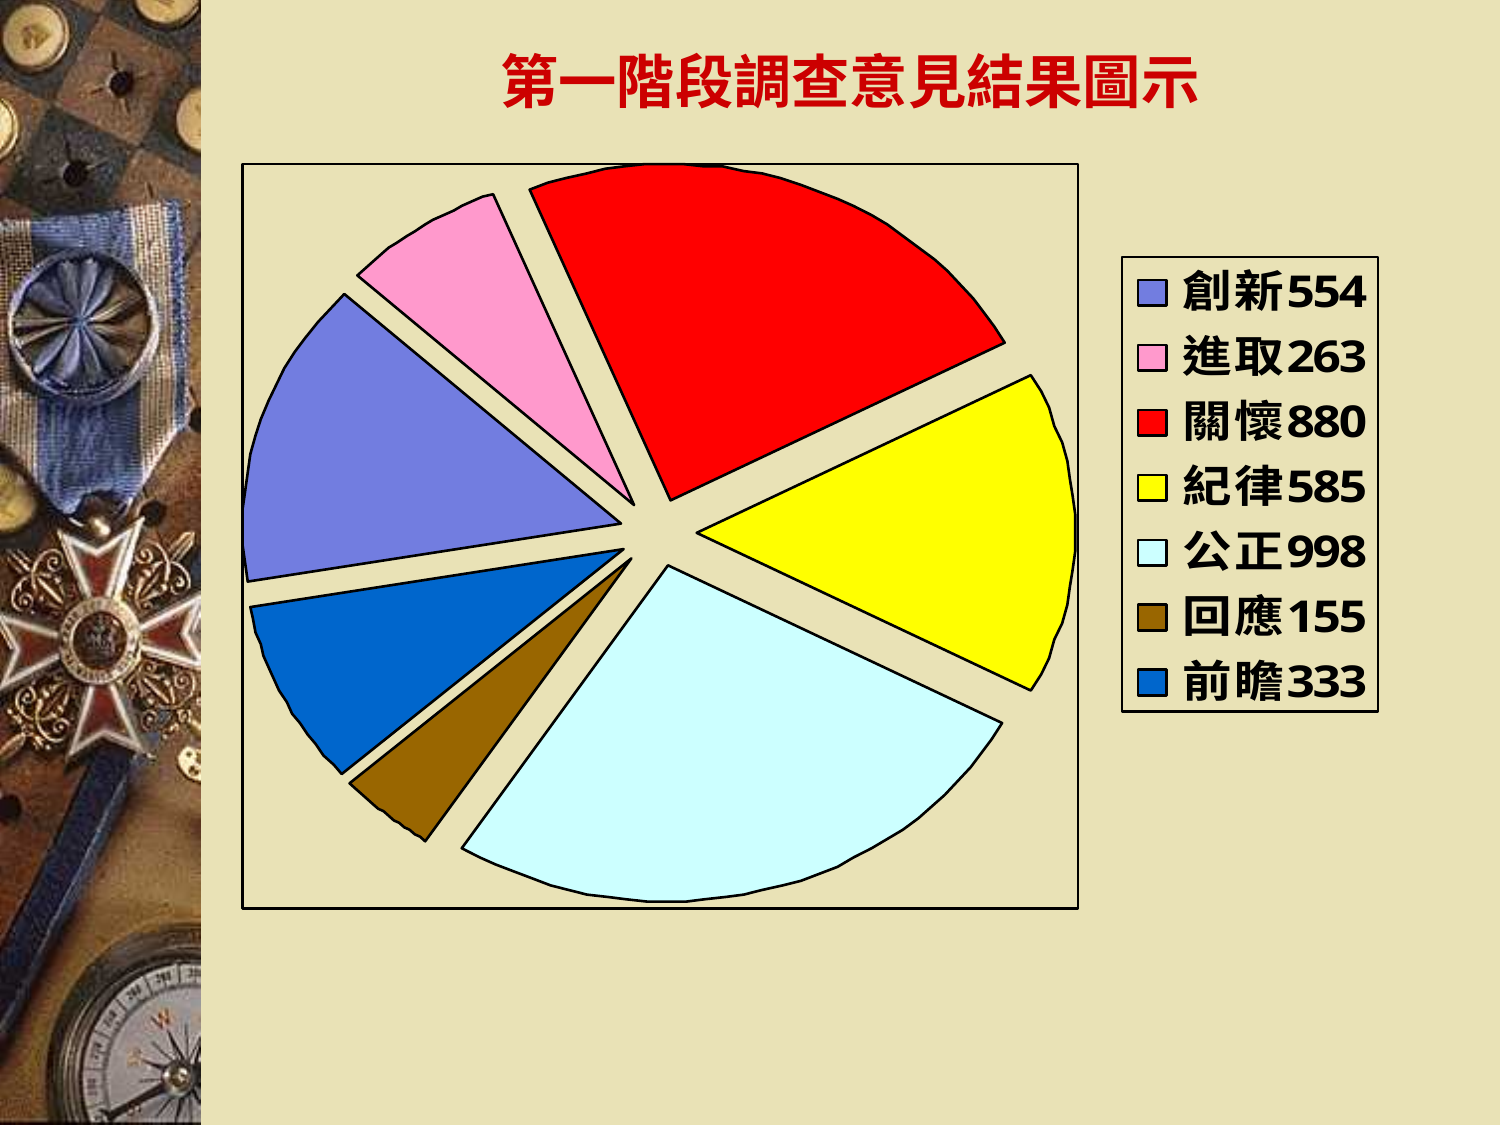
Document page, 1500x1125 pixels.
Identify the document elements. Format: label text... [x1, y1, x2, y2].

text_box 第一階段調查意見結果圖示 [137, 37, 1263, 123]
chart [109, 71, 1441, 1004]
picture [0, 0, 201, 1125]
